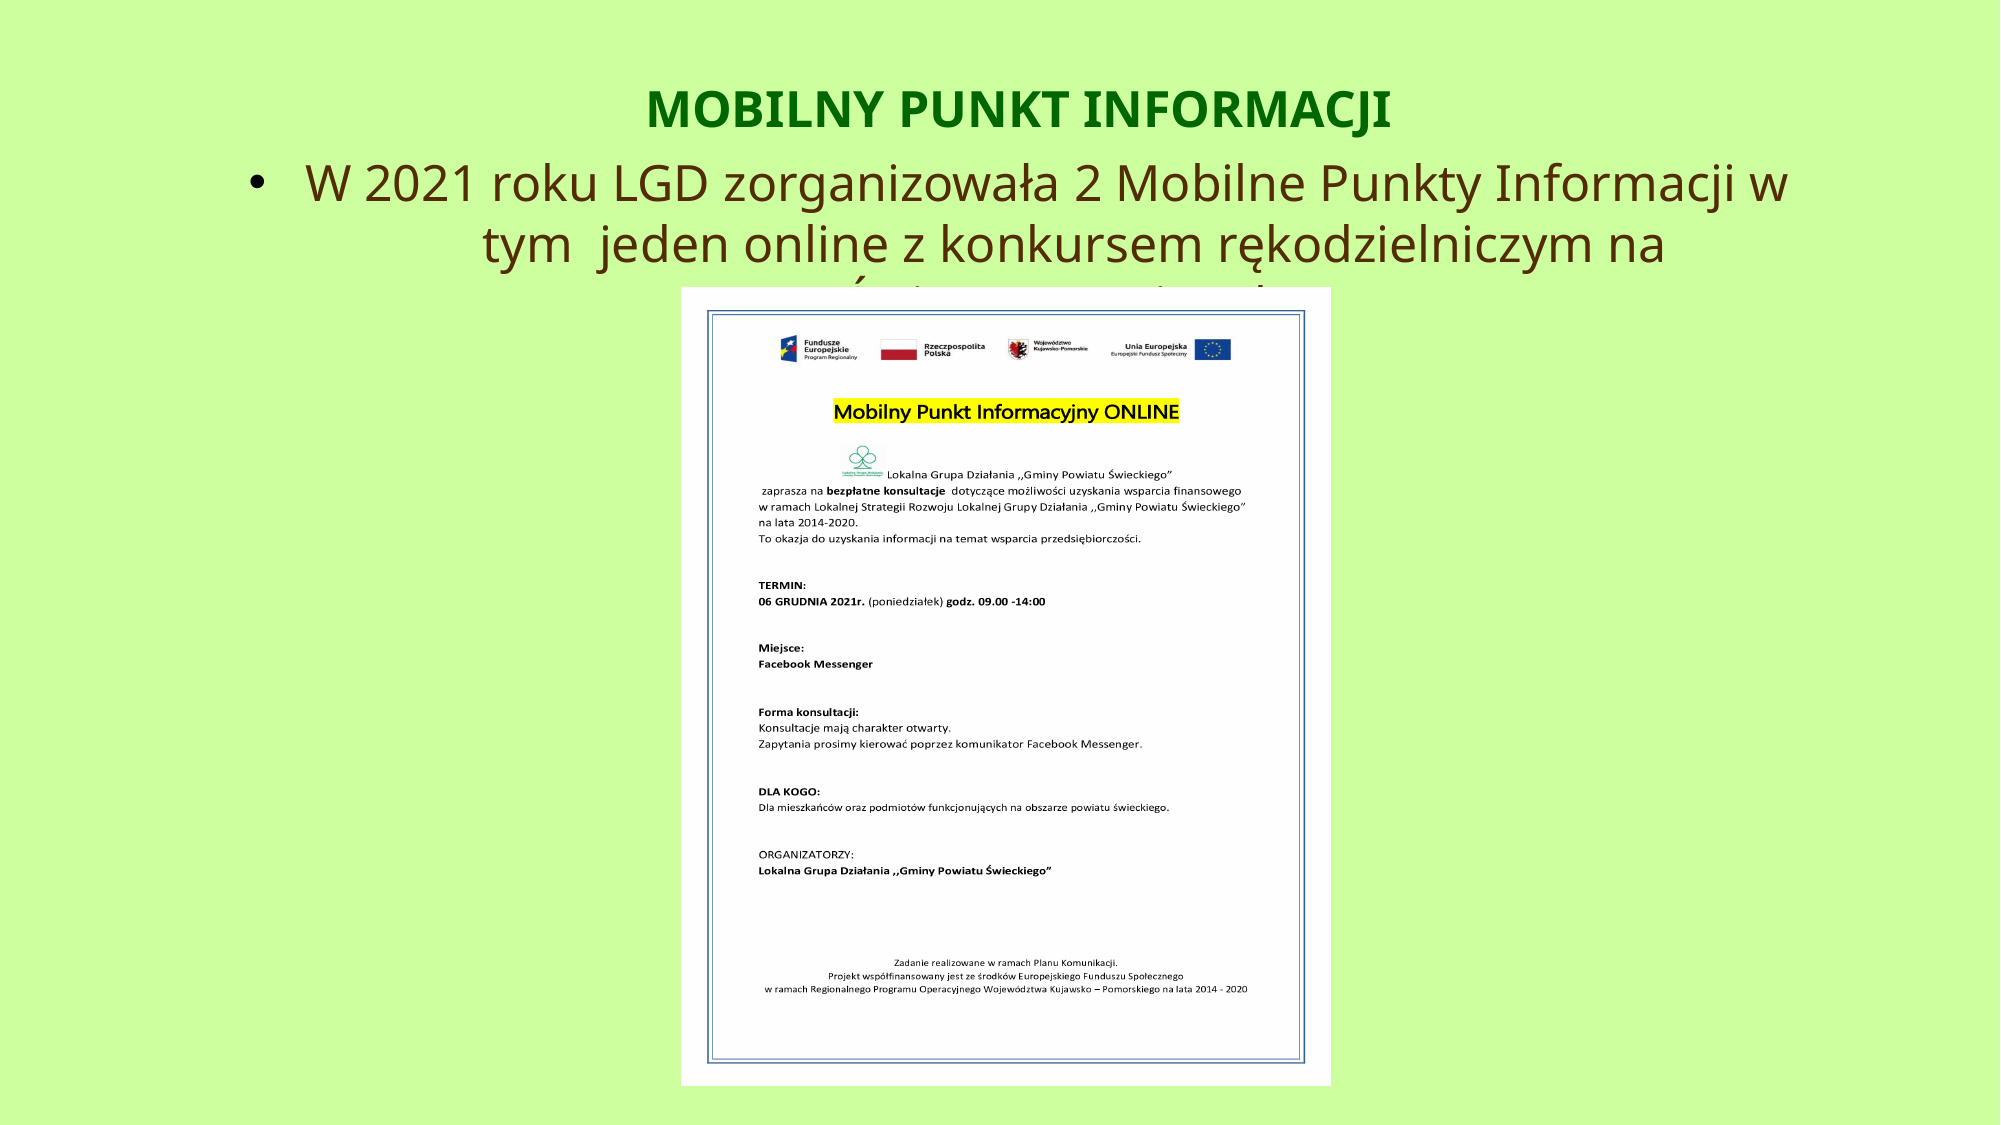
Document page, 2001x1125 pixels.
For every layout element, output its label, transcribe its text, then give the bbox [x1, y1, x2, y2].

picture [681, 287, 1331, 1087]
list MOBILNY PUNKT INFORMACJI W 2021 roku LGD zorganizowała 2 Mobilne Punkty Informacji w tym jeden online z konkursem rękodzielniczym na „Świąteczny wianek”. [179, 68, 1821, 1125]
